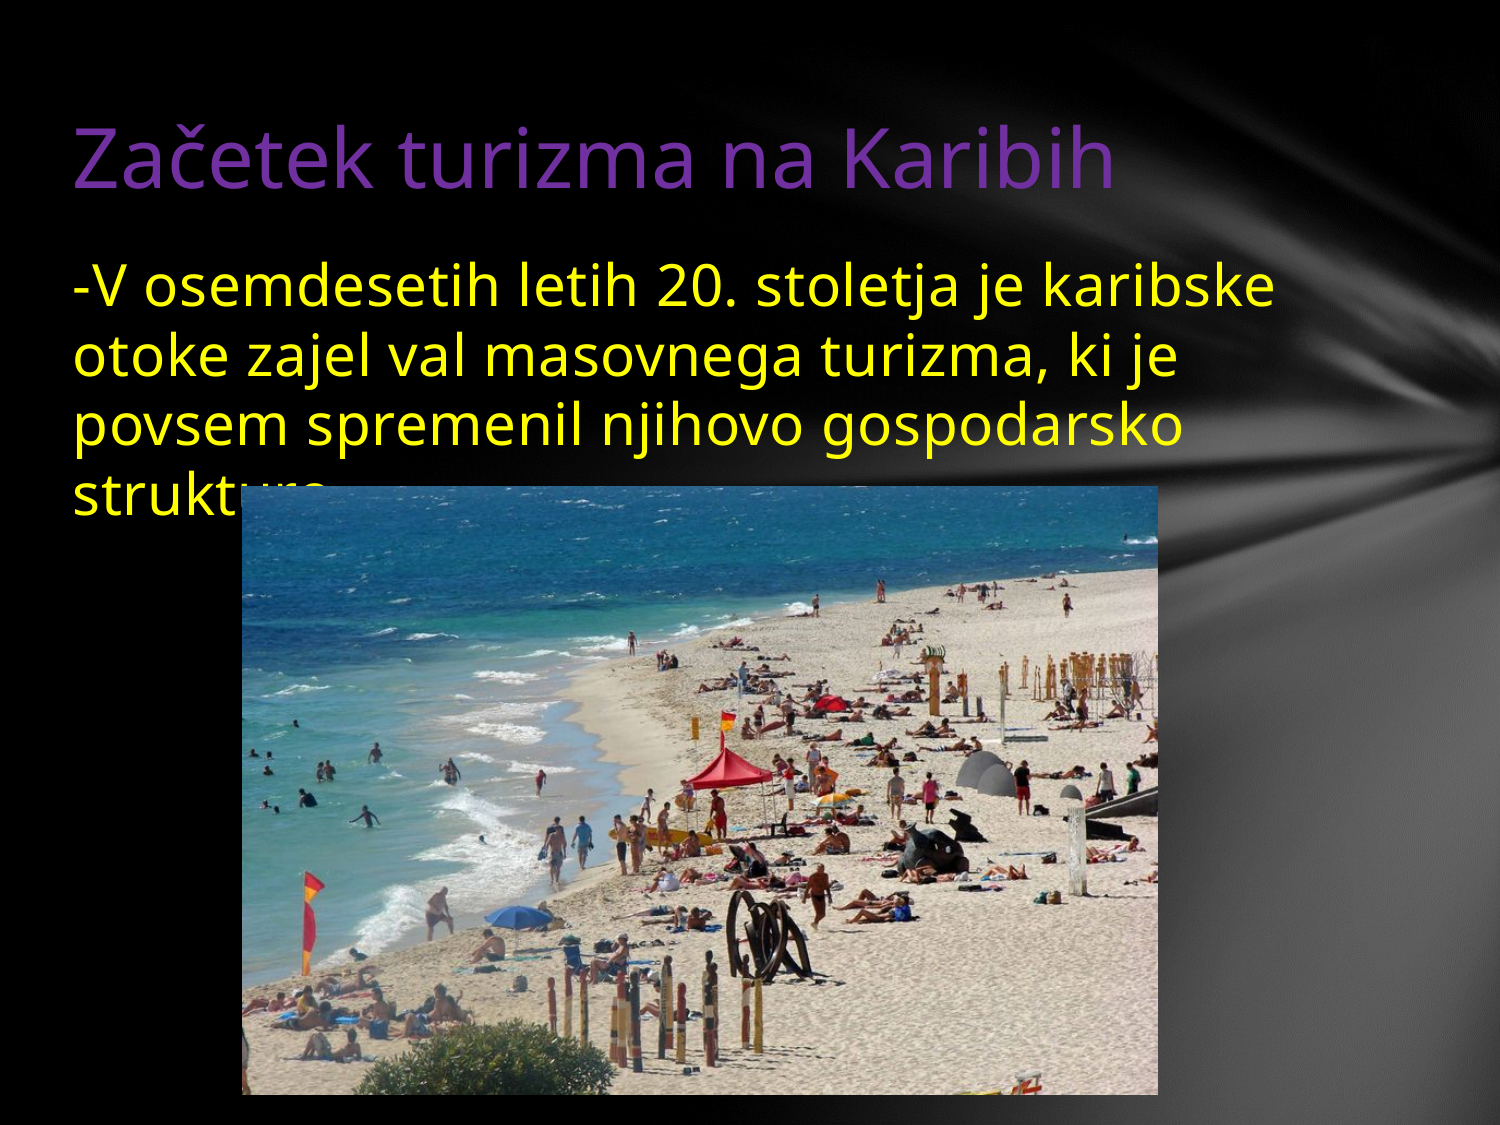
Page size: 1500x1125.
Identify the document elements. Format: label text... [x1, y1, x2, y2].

list -V osemdesetih letih 20. stoletja je karibske otoke zajel val masovnega turizma, ki je povsem spremenil njihovo gospodarsko strukturo. [57, 240, 1318, 1016]
title Začetek turizma na Karibih [57, 37, 1318, 213]
picture [0, 0, 1500, 1125]
